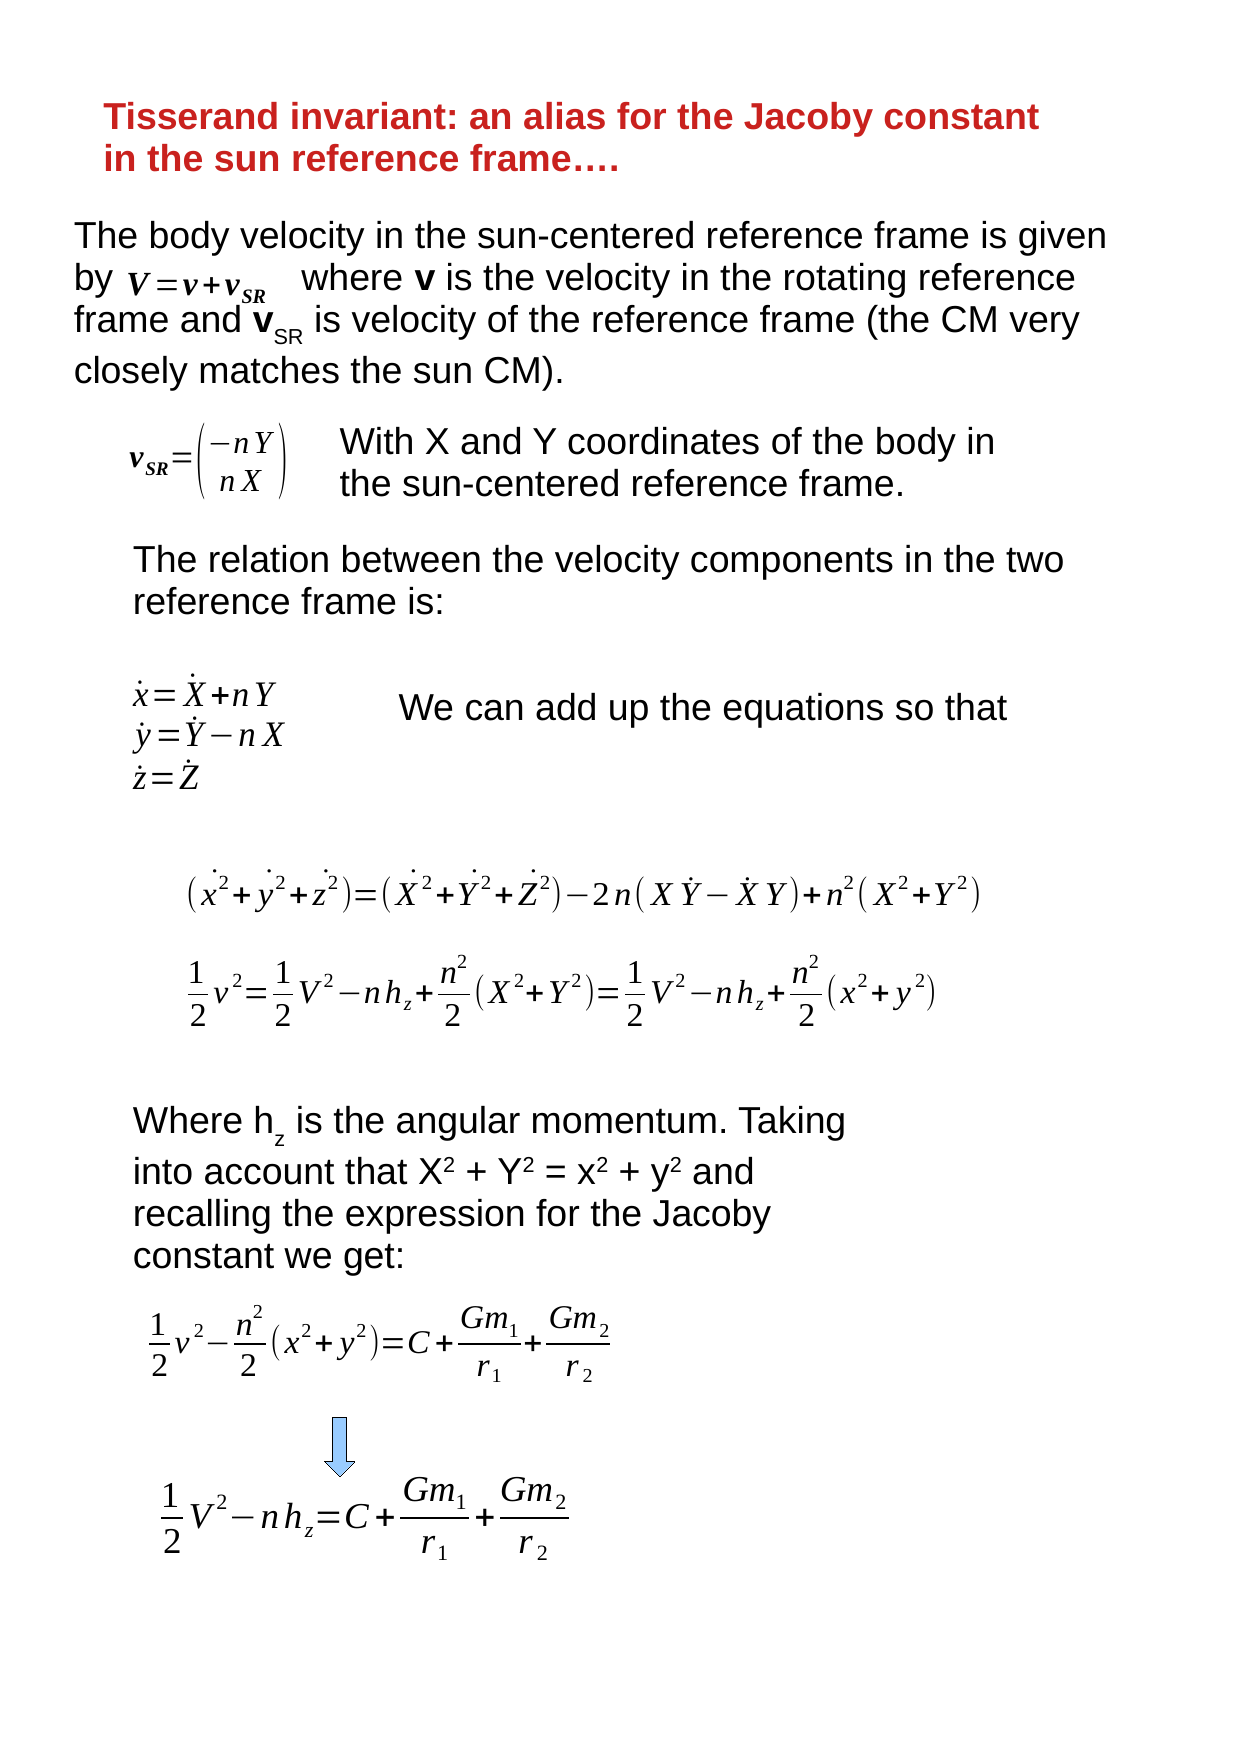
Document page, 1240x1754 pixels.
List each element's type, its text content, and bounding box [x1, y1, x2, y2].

text_box We can add up the equations so that [383, 679, 1034, 736]
chart [122, 672, 296, 798]
chart [138, 1299, 621, 1388]
chart [177, 949, 945, 1034]
chart [118, 265, 276, 309]
chart [149, 1469, 579, 1566]
text_box Where hz is the angular momentum. Taking into account that X2 + Y2 = x2 + y2 and recalling the expression for the Jacoby constant we get: [118, 1092, 916, 1285]
text_box The relation between the velocity components in the two reference frame is: [118, 531, 1123, 631]
text_box With X and Y coordinates of the body in the sun-centered reference frame. [324, 413, 1034, 513]
text_box Tisserand invariant: an alias for the Jacoby constant in the sun reference frame…. [88, 88, 1063, 188]
chart [119, 421, 296, 502]
chart [177, 868, 990, 916]
text_box [324, 1417, 355, 1477]
text_box The body velocity in the sun-centered reference frame is given by where v is the velocity in the rotating reference frame and vSR is velocity of the reference frame (the CM very closely matches the sun CM). [59, 206, 1152, 399]
